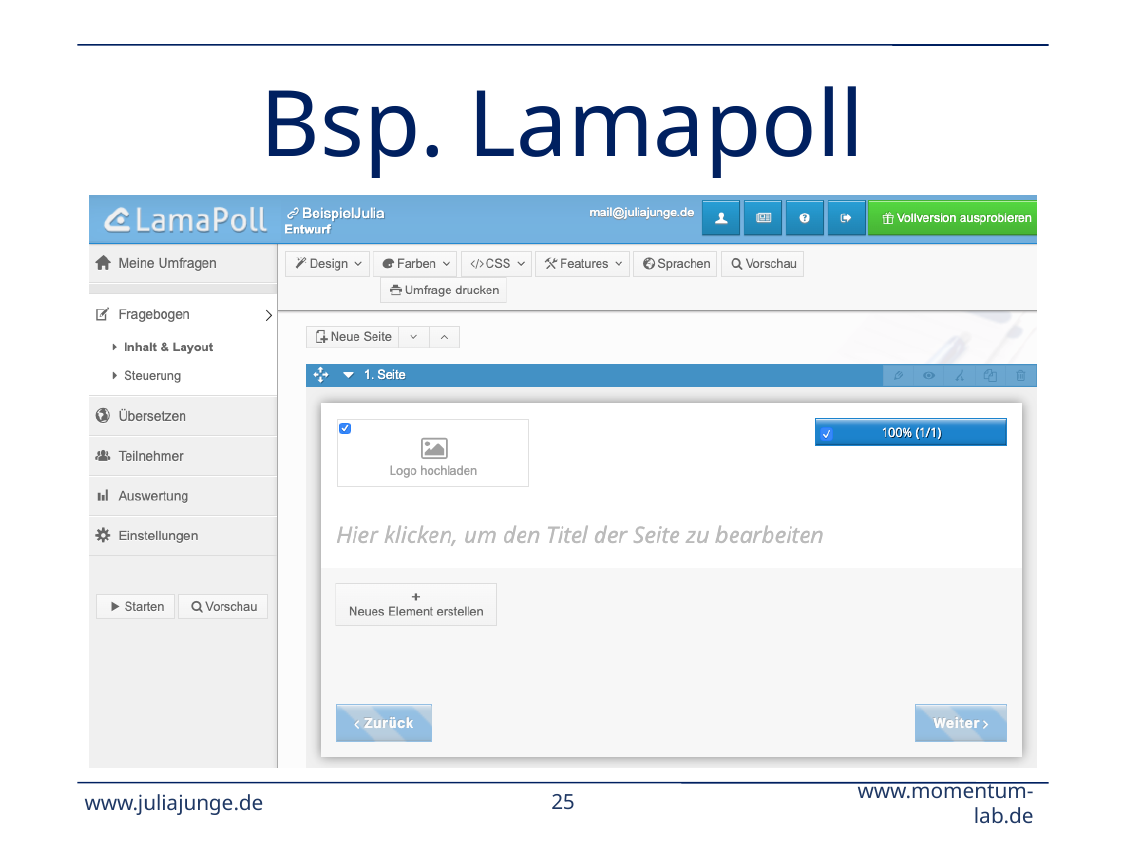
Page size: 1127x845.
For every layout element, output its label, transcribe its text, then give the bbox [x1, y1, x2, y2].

slide_number www.momentum-lab.de [795, 780, 1049, 825]
title Bsp. Lamapoll [77, 44, 1049, 209]
slide_number <number> [436, 780, 690, 825]
slide_number www.juliajunge.de [69, 780, 331, 825]
picture [89, 195, 1037, 768]
